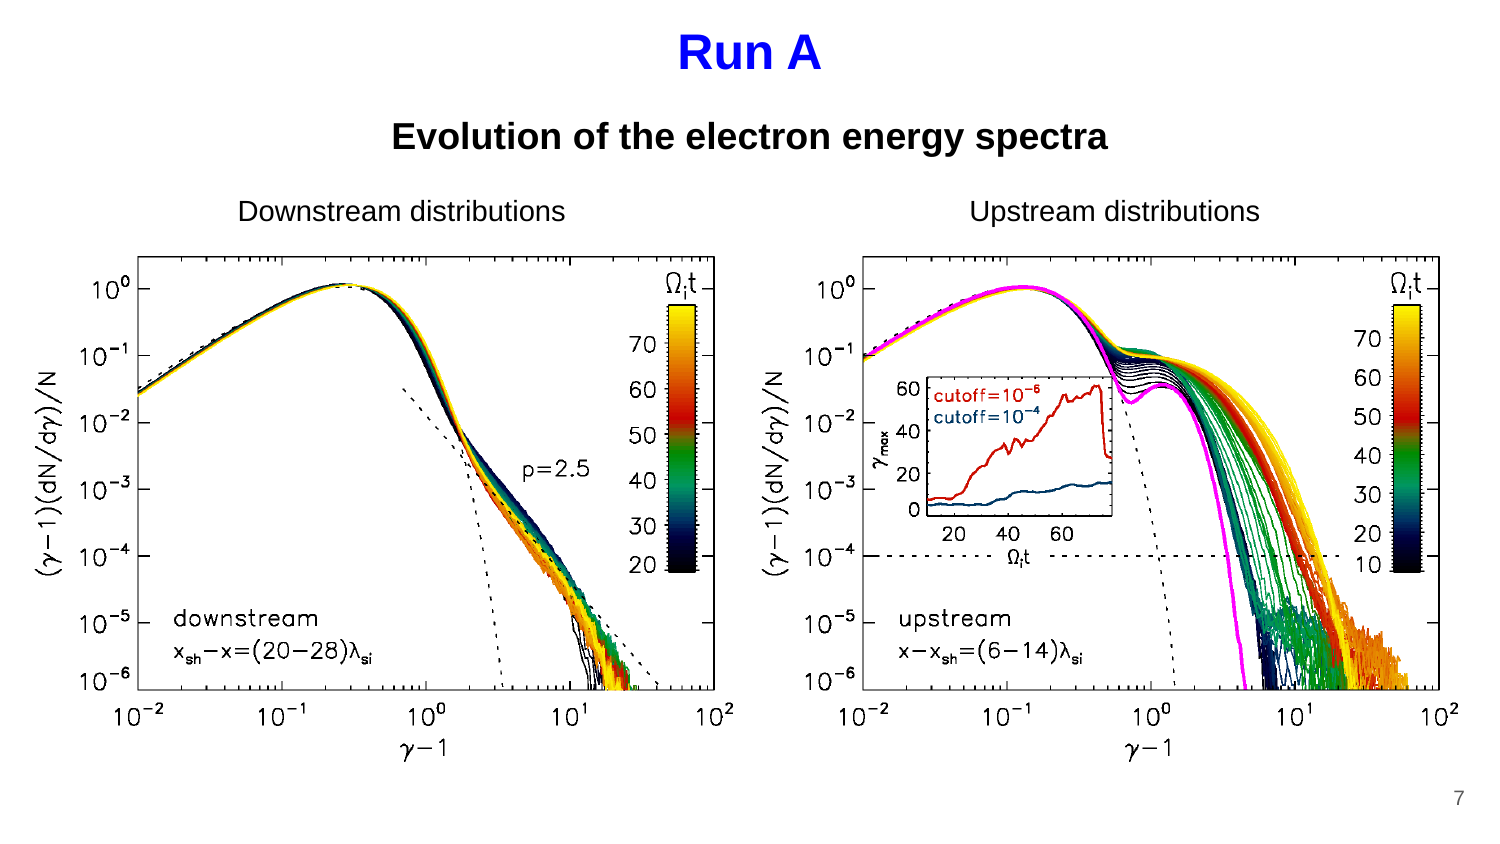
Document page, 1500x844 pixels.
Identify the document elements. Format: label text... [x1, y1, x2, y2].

picture [756, 241, 1465, 775]
slide_number <number> [1389, 764, 1480, 830]
picture [31, 241, 740, 775]
title Run A [51, 10, 1449, 88]
title Evolution of the electron energy spectra [51, 102, 1449, 167]
title Downstream distributions Upstream distributions [51, 177, 1449, 242]
